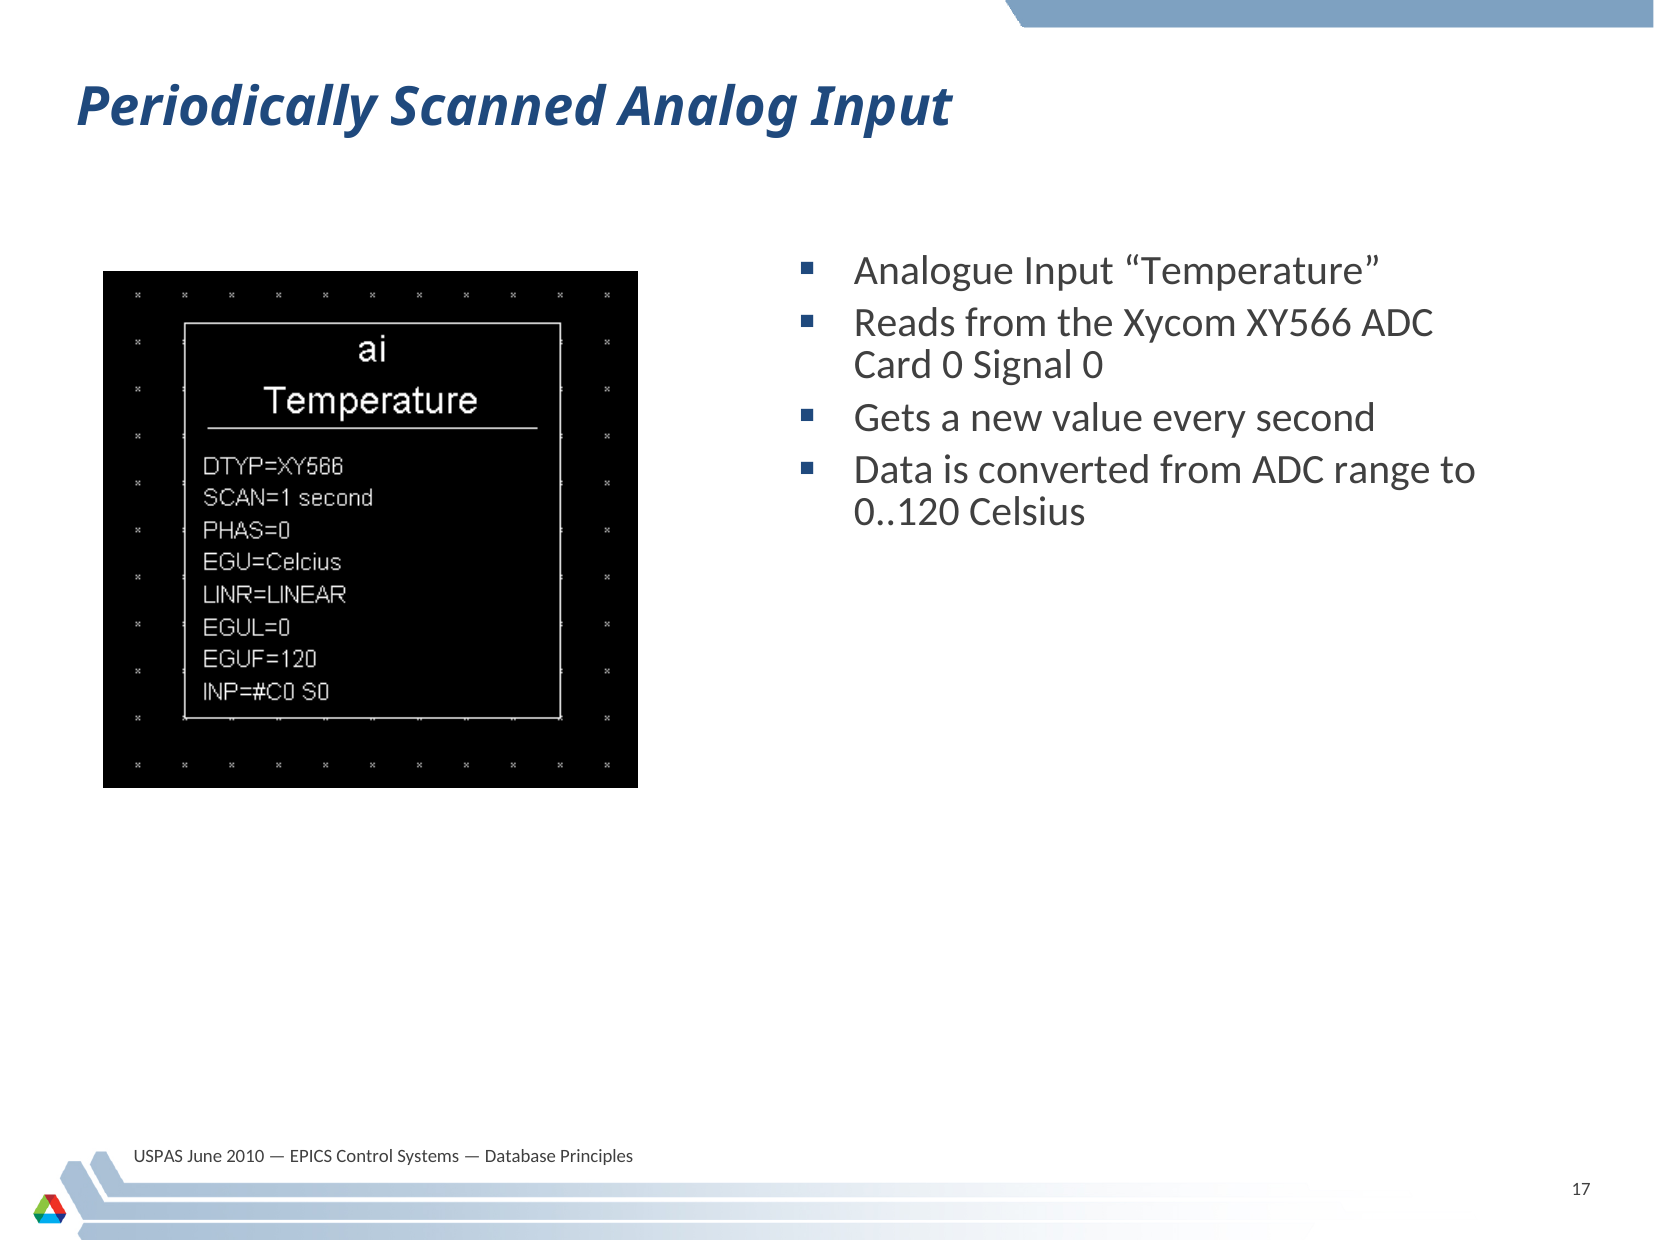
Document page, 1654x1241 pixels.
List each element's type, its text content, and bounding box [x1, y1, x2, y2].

picture [0, 1143, 1654, 1240]
title Periodically Scanned Analog Input [61, 59, 1500, 138]
list Analogue Input “Temperature” Reads from the Xycom XY566 ADC Card 0 Signal 0 Gets a new value every second Data is converted from ADC range to 0..120 Celsius [797, 253, 1499, 1072]
picture [103, 271, 638, 788]
picture [0, 0, 1654, 29]
